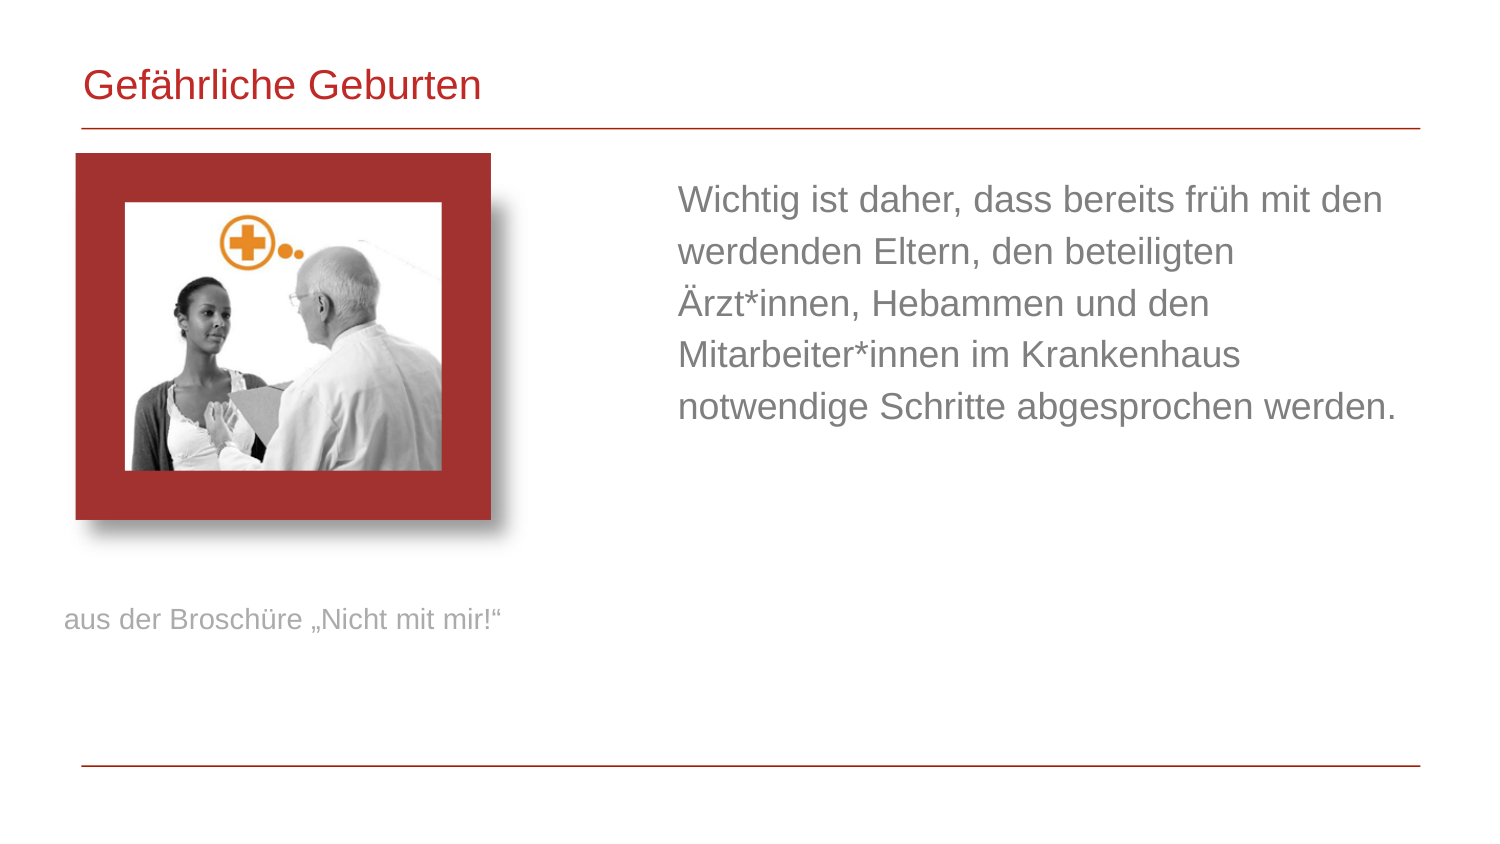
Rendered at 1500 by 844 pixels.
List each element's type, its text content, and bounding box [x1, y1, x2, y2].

text_box Gefährliche Geburten [67, 43, 1078, 117]
text_box aus der Broschüre „Nicht mit mir!“ [48, 580, 535, 662]
picture [62, 153, 534, 563]
text_box Wichtig ist daher, dass bereits früh mit den werdenden Eltern, den beteiligten Ärzt*innen, Hebammen und den Mitarbeiter*innen im Krankenhaus notwendige Schritte abgesprochen werden. [662, 153, 1437, 742]
